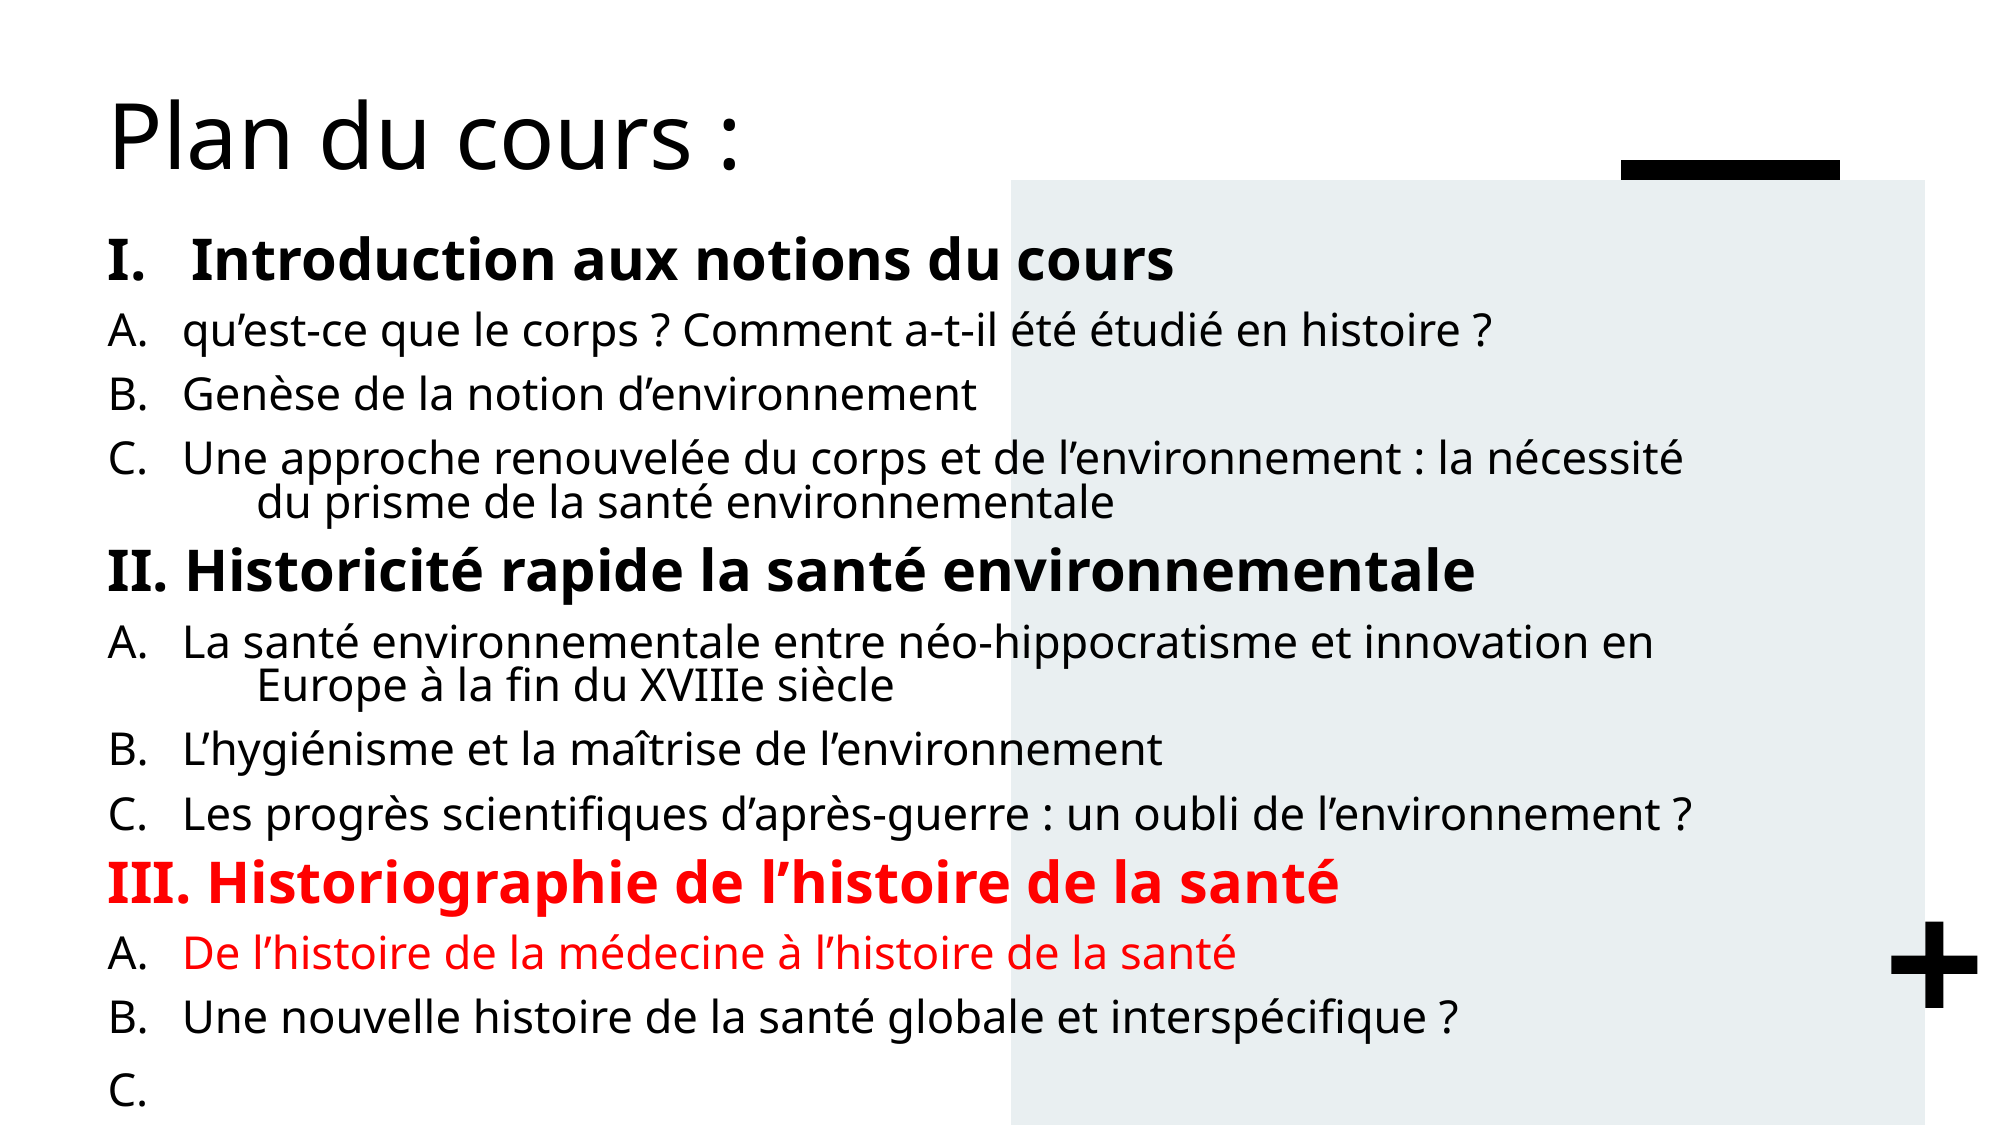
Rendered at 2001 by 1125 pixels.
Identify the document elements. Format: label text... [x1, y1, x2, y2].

title Plan du cours : [92, 70, 1449, 228]
list Introduction aux notions du cours qu’est-ce que le corps ? Comment a-t-il été étudié en histoire ? Genèse de la notion d’environnement Une approche renouvelée du corps et de l’environnement : la nécessité du prisme de la santé environnementale II. Historicité rapide la santé environnementale La santé environnementale entre néo-hippocratisme et innovation en Europe à la fin du XVIIIe siècle L’hygiénisme et la maîtrise de l’environnement Les progrès scientifiques d’après-guerre : un oubli de l’environnement ? III. Historiographie de l’histoire de la santé De l’histoire de la médecine à l’histoire de la santé Une nouvelle histoire de la santé globale et interspécifique ? [92, 228, 1724, 1093]
